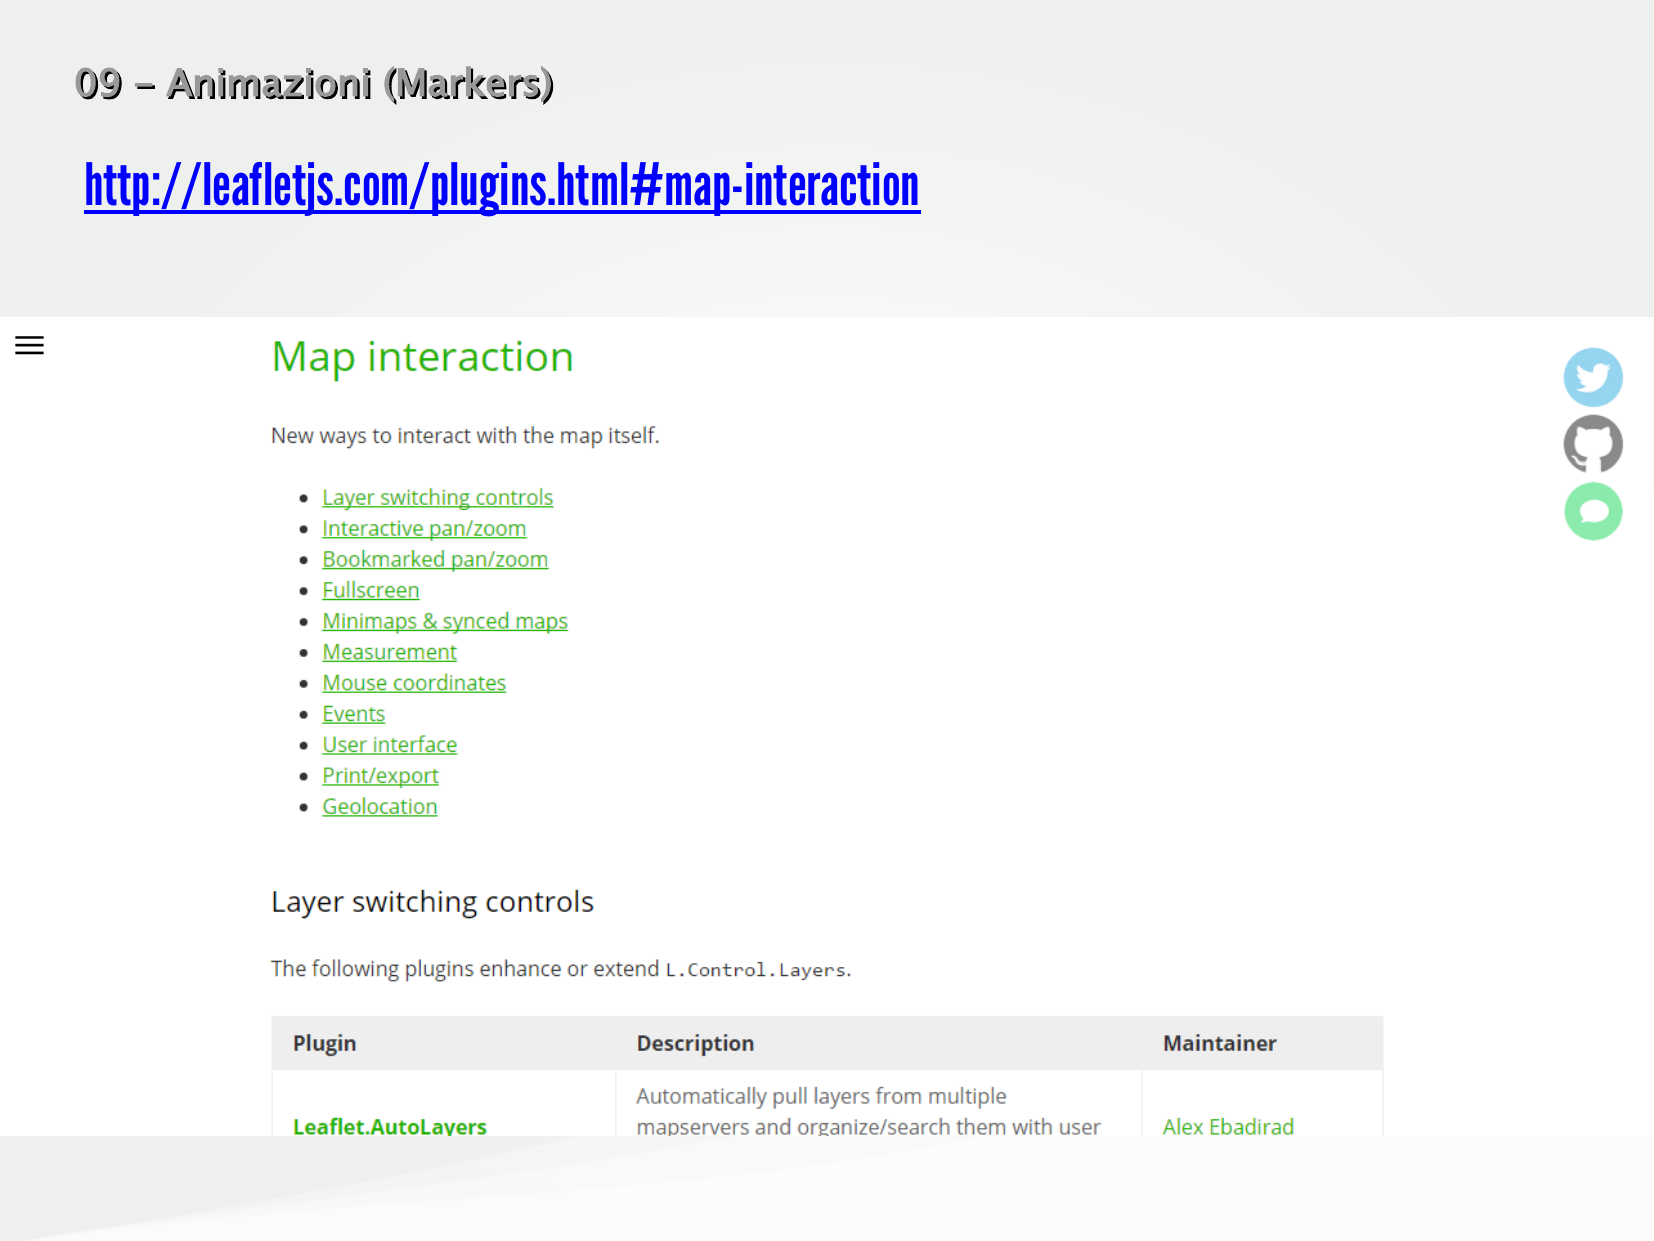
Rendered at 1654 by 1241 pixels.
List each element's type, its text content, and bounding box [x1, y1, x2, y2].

text_box http://leafletjs.com/plugins.html#map-interaction [69, 143, 1571, 229]
text_box 09 - Animazioni (Markers) [59, 47, 1146, 108]
picture [0, 0, 1654, 1241]
